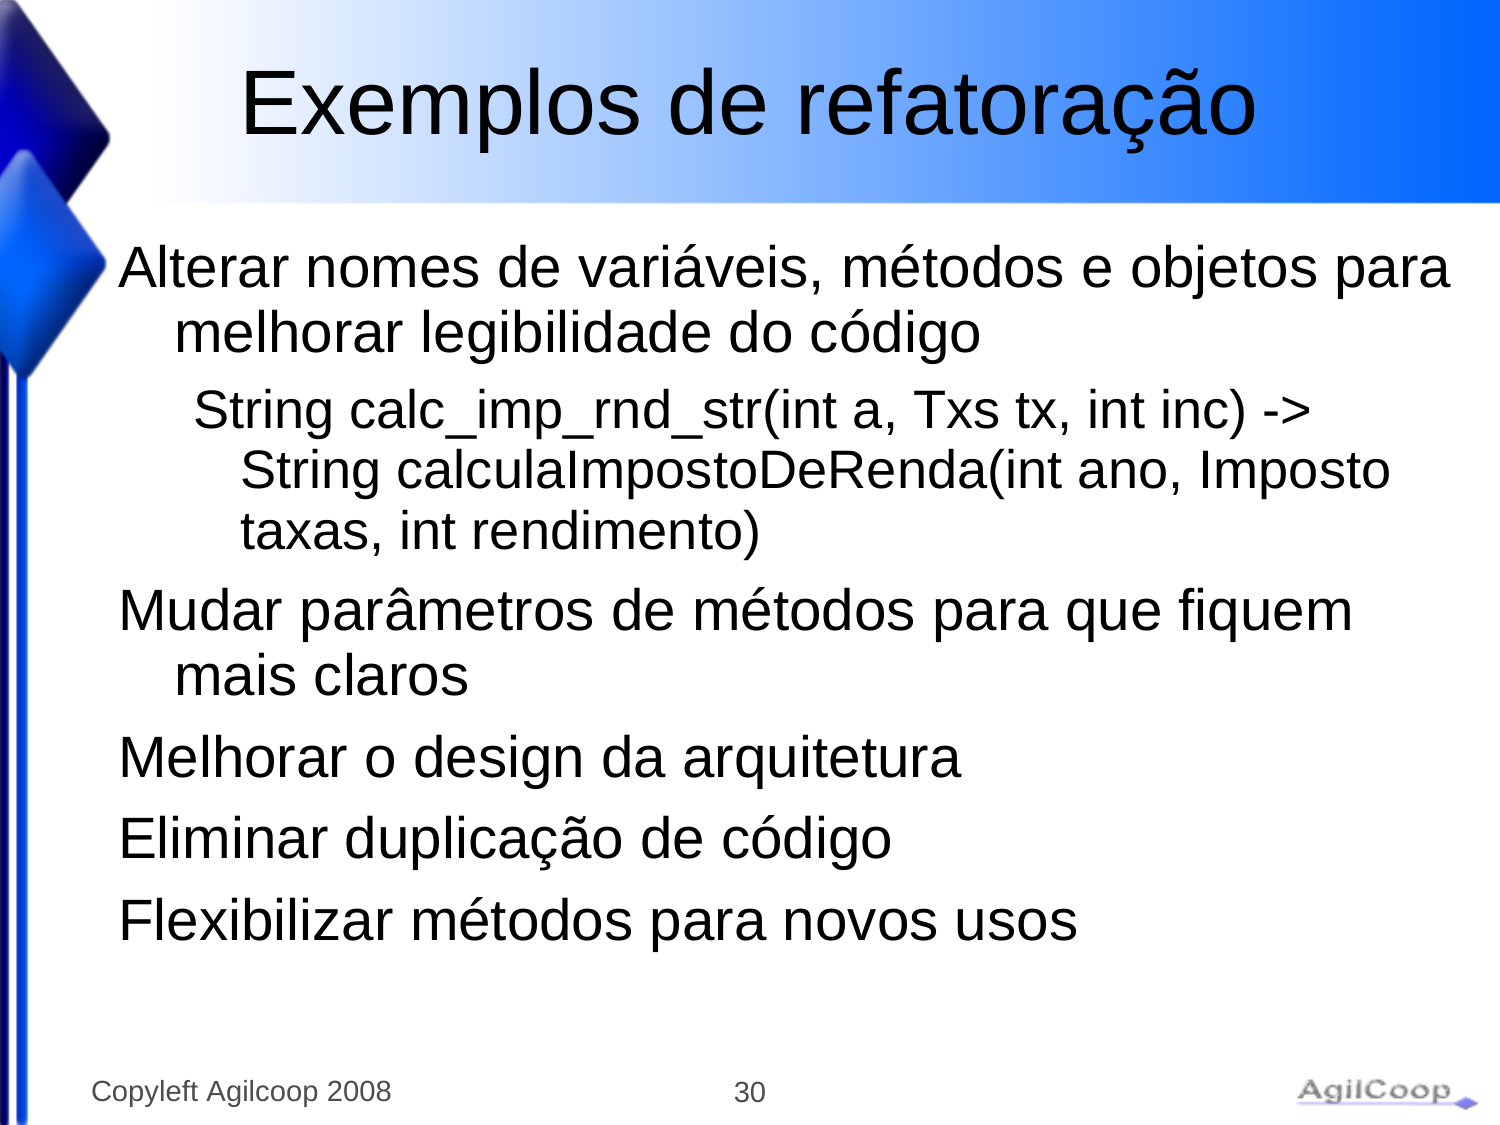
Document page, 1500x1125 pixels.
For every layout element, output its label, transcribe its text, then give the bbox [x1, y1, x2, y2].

title Exemplos de refatoração [75, 8, 1426, 197]
picture [0, 0, 1500, 1125]
list Alterar nomes de variáveis, métodos e objetos para melhorar legibilidade do código String calc_imp_rnd_str(int a, Txs tx, int inc) -> String calculaImpostoDeRenda(int ano, Imposto taxas, int rendimento) Mudar parâmetros de métodos para que fiquem mais claros Melhorar o design da arquitetura Eliminar duplicação de código Flexibilizar métodos para novos usos [118, 234, 1469, 1034]
